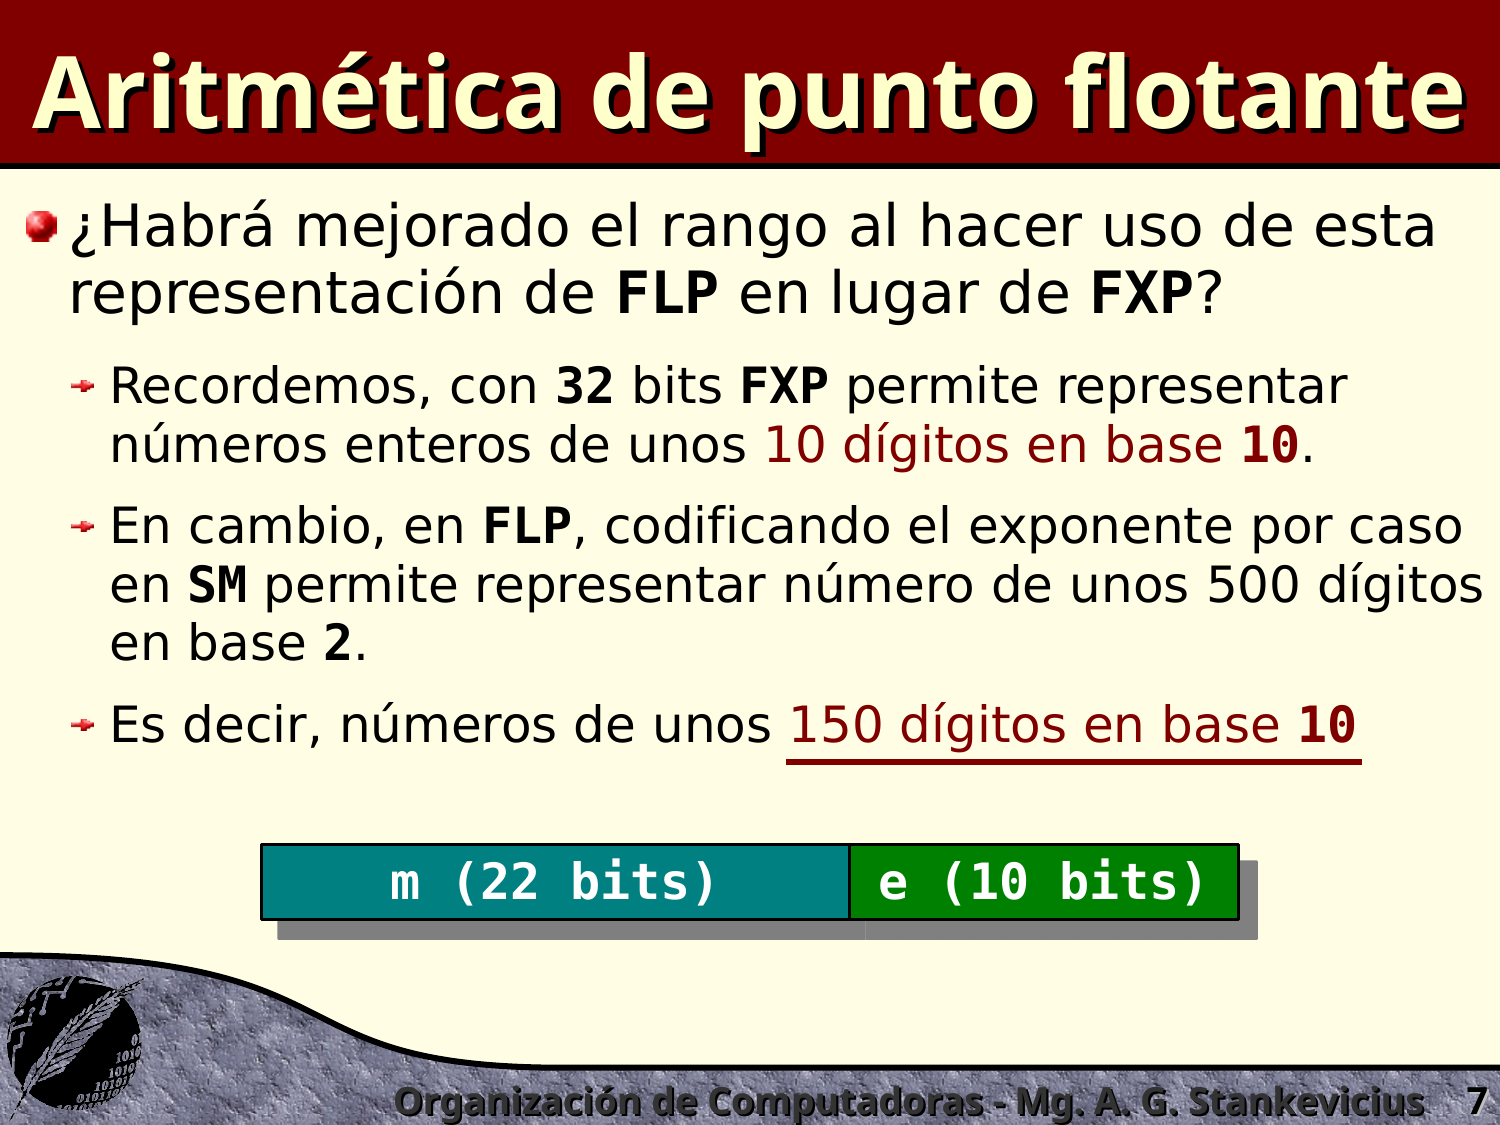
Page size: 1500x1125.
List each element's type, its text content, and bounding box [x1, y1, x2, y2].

title Aritmética de punto flotante [15, 5, 1485, 160]
picture [0, 959, 1500, 1125]
text_box e (10 bits) [849, 844, 1239, 920]
picture [802, 1100, 806, 1110]
list ¿Habrá mejorado el rango al hacer uso de esta representación de FLP en lugar de FXP? Recordemos, con 32 bits FXP permite representar números enteros de unos 10 dígitos en base 10. En cambio, en FLP, codificando el exponente por caso en SM permite representar número de unos 500 dígitos en base 2. Es decir, números de unos 150 dígitos en base 10 [11, 192, 1486, 845]
picture [1058, 1100, 1065, 1110]
picture [448, 1100, 455, 1110]
text_box m (22 bits) [261, 844, 849, 920]
